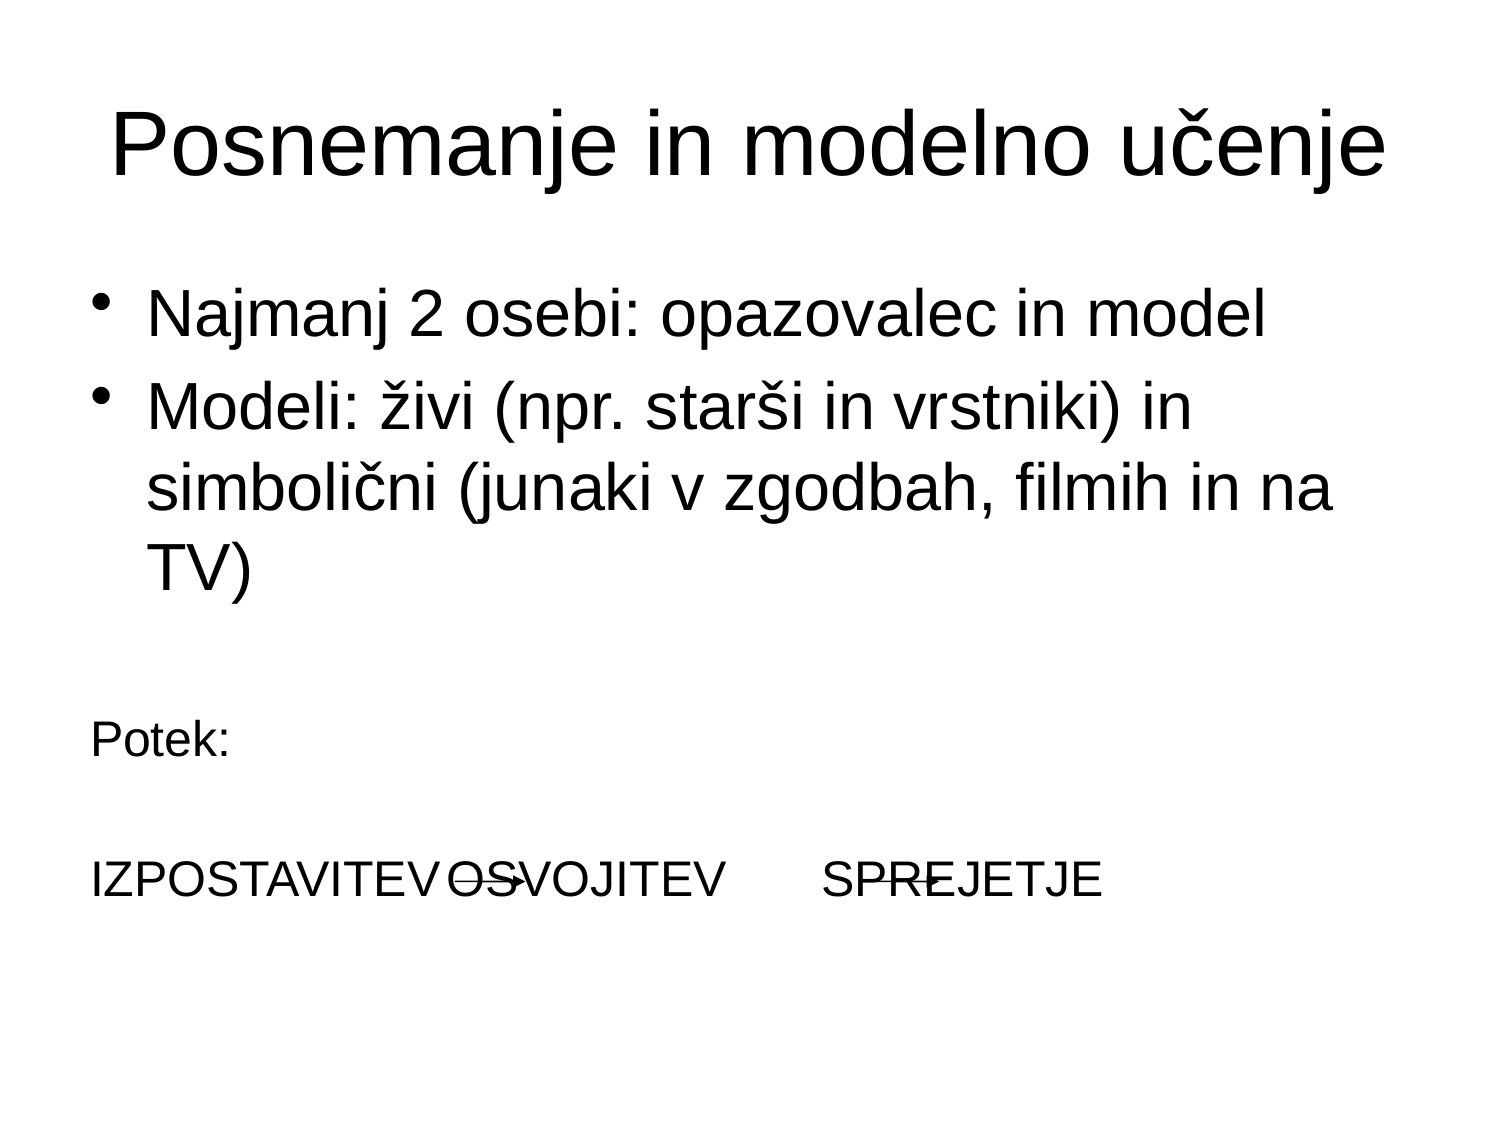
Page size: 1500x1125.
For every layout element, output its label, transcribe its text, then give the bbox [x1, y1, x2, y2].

title Posnemanje in modelno učenje [75, 45, 1425, 233]
list Najmanj 2 osebi: opazovalec in model Modeli: živi (npr. starši in vrstniki) in simbolični (junaki v zgodbah, filmih in na TV) Potek: IZPOSTAVITEV OSVOJITEV SPREJETJE [75, 262, 1425, 1005]
